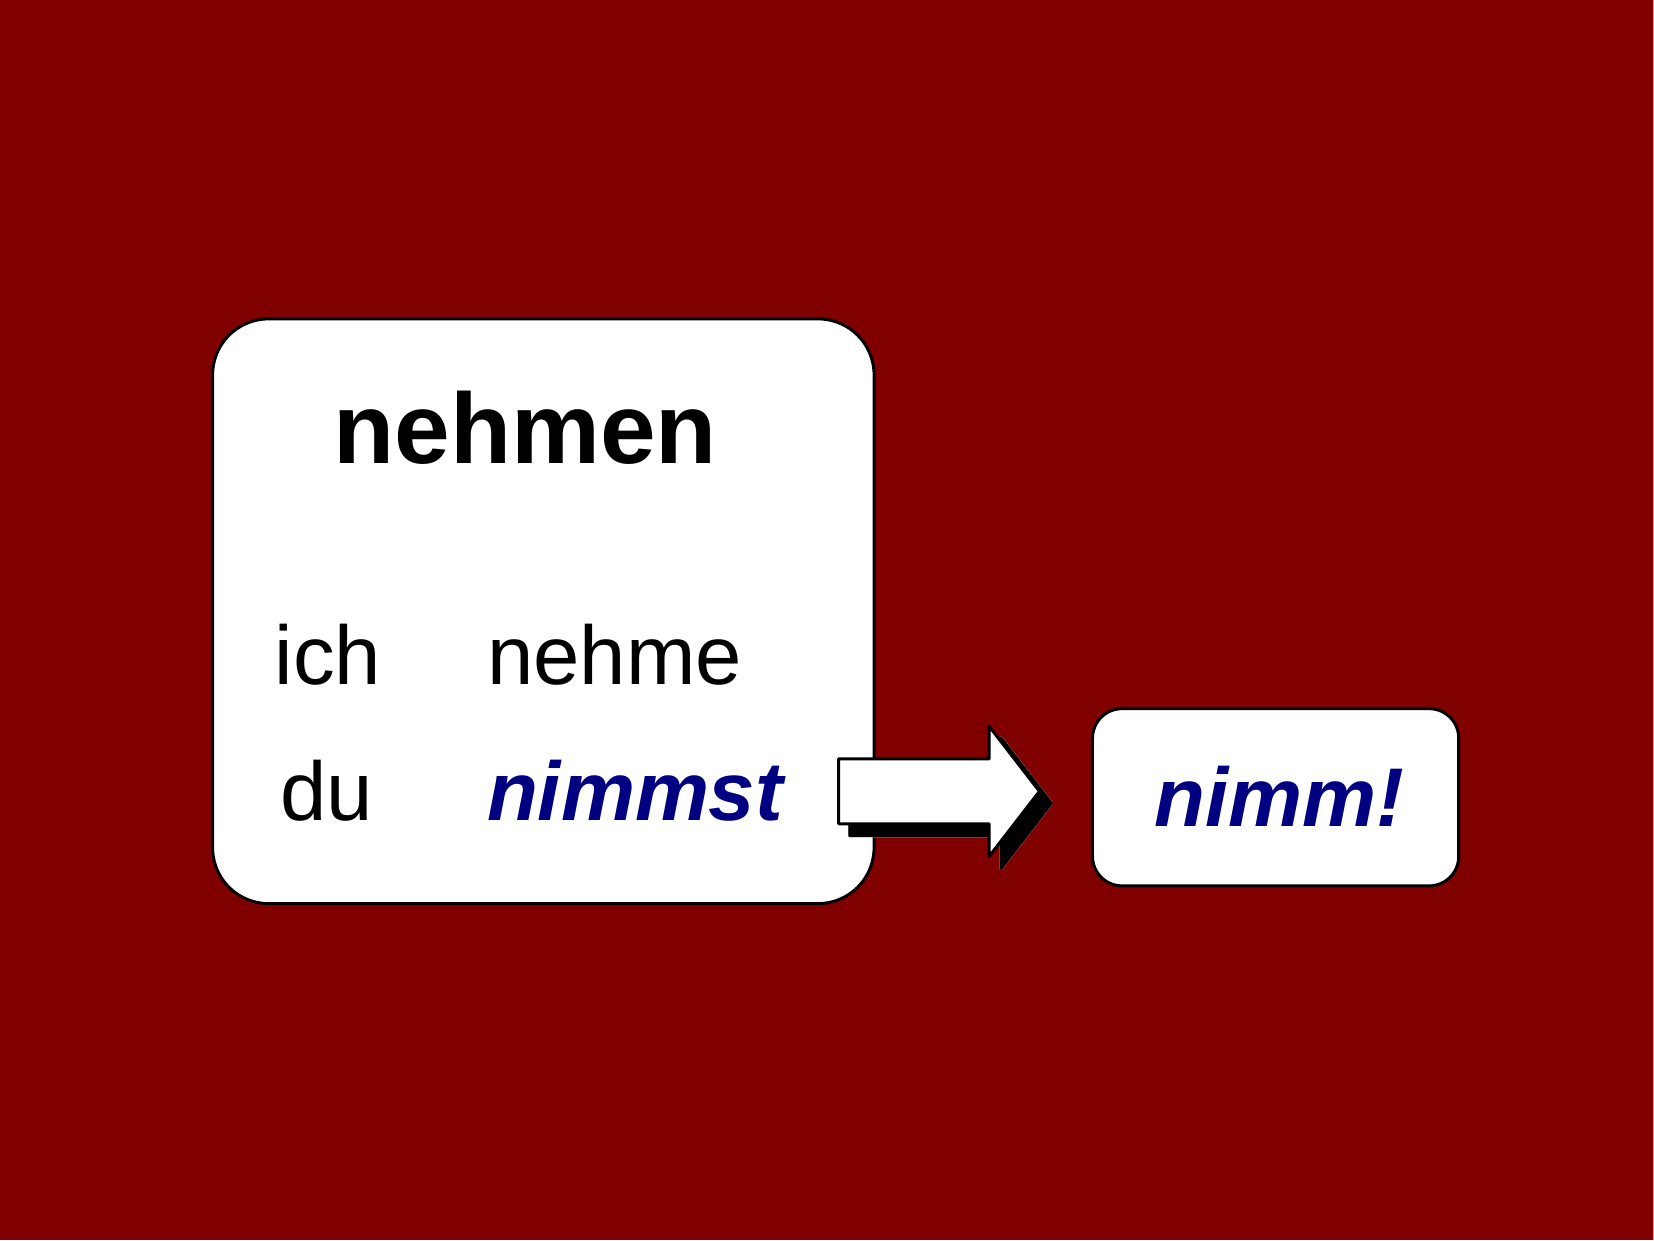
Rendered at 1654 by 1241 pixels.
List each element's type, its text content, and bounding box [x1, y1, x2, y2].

text_box du [265, 738, 467, 851]
text_box nimm! [1139, 744, 1518, 857]
text_box [1092, 708, 1459, 886]
text_box nimmst [472, 738, 818, 851]
text_box nehmen [318, 366, 780, 498]
text_box ich [259, 602, 449, 715]
text_box nehme [472, 602, 815, 715]
text_box [212, 318, 1040, 904]
